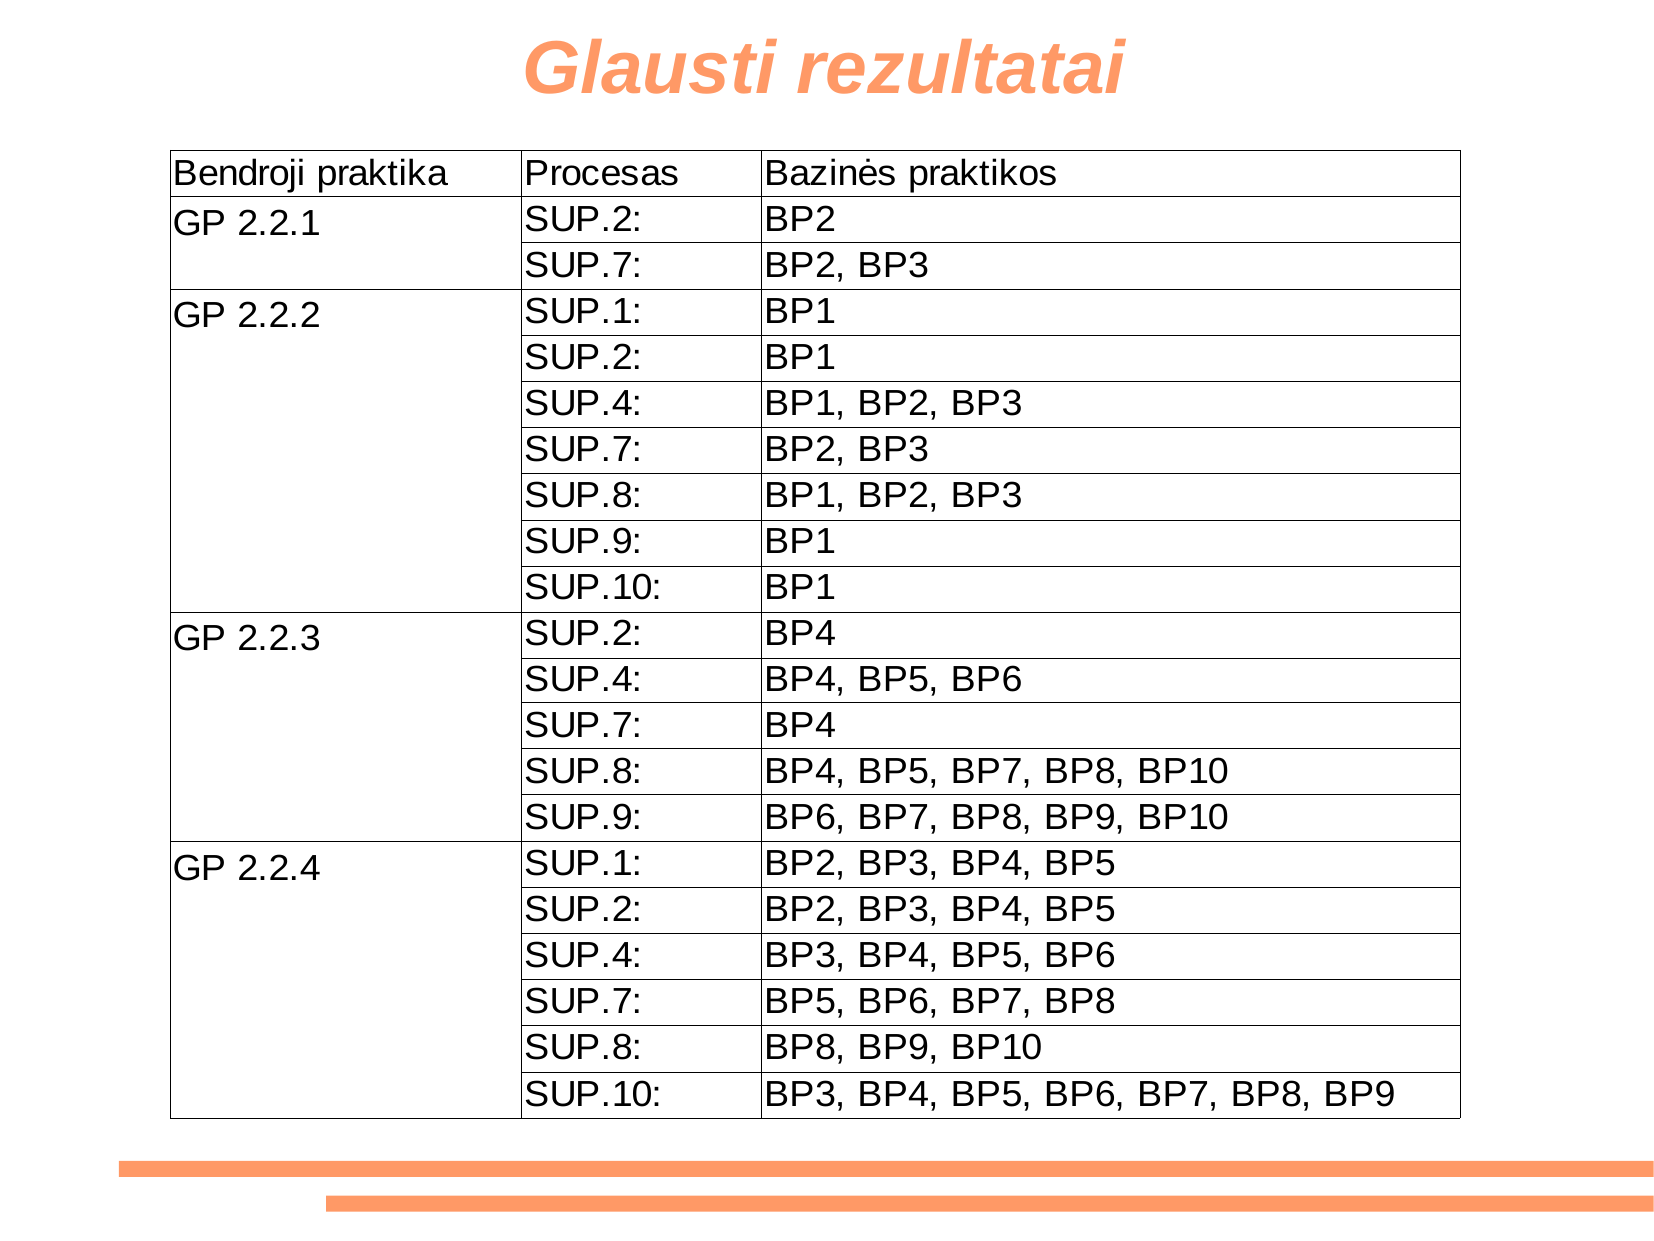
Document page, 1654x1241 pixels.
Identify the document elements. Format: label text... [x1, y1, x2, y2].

title Glausti rezultatai [118, 16, 1531, 119]
chart [165, 147, 1465, 1123]
